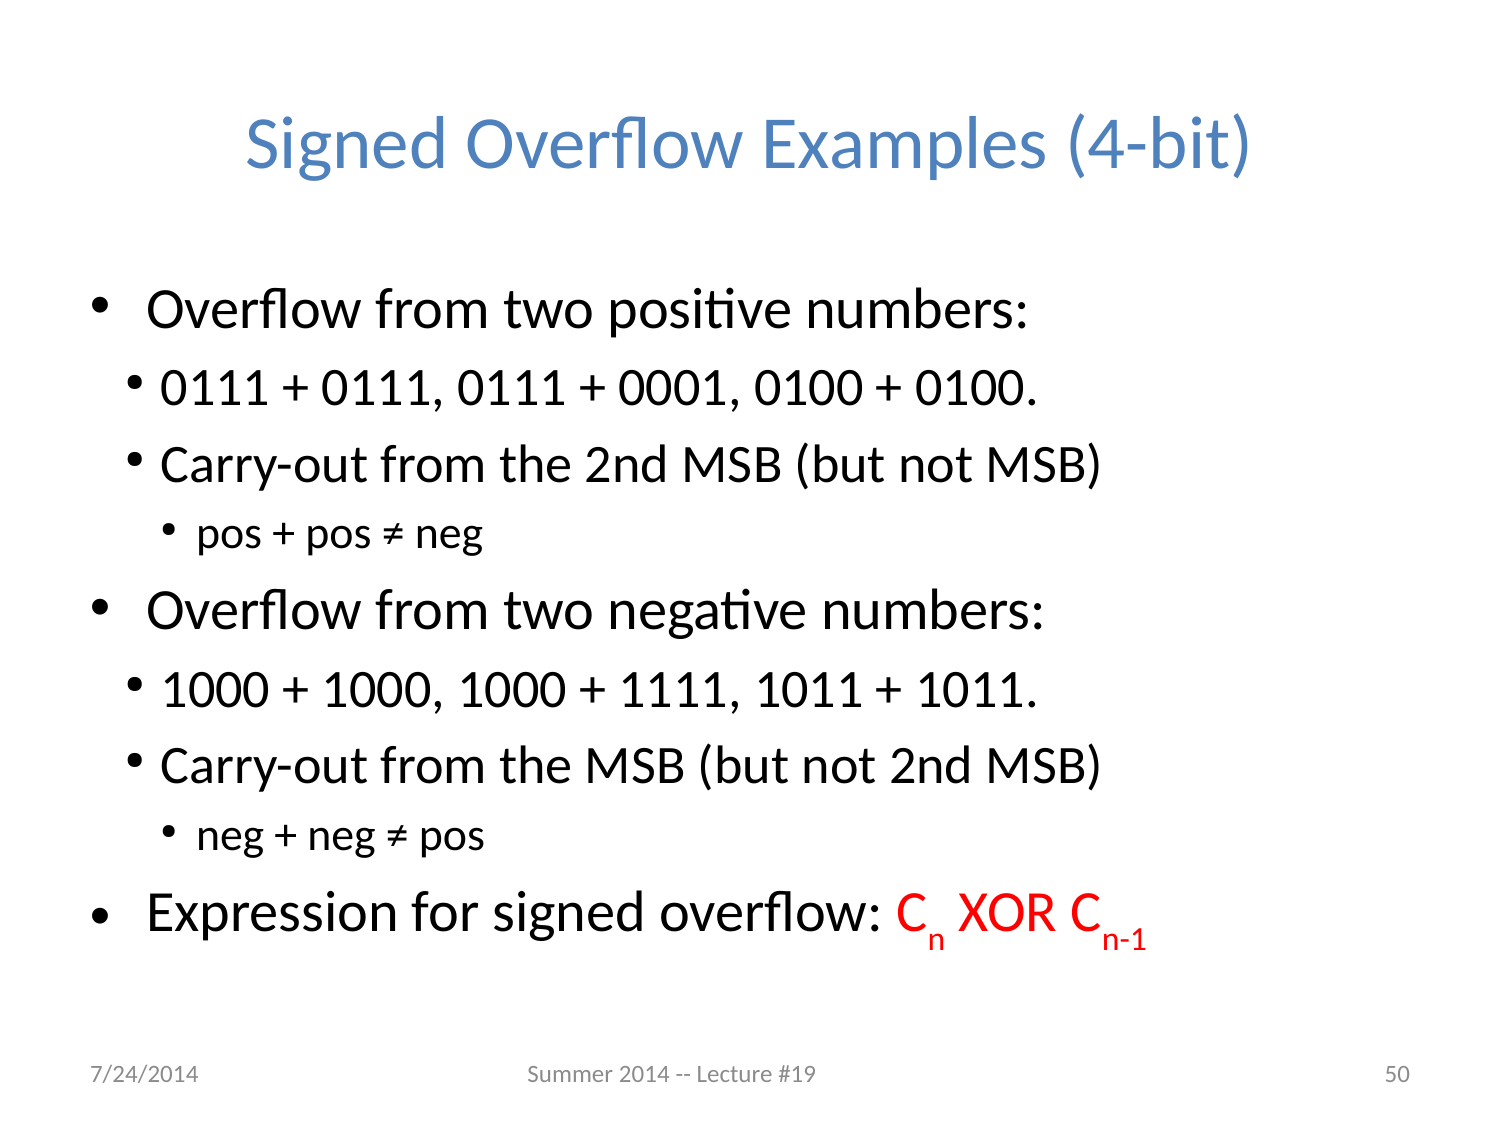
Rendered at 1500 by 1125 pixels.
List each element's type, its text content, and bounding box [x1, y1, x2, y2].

title Signed Overflow Examples (4-bit) [75, 45, 1425, 233]
text_box Overflow from two positive numbers: 0111 + 0111, 0111 + 0001, 0100 + 0100. Carry-out from the 2nd MSB (but not MSB) pos + pos ≠ neg Overflow from two negative numbers: 1000 + 1000, 1000 + 1111, 1011 + 1011. Carry-out from the MSB (but not 2nd MSB) neg + neg ≠ pos Expression for signed overflow: Cn XOR Cn-1 [74, 262, 1425, 1073]
slide_number 7/24/2014 [75, 1073, 425, 1103]
footer Summer 2014 -- Lecture #19 [512, 1073, 988, 1103]
slide_number <number> [1074, 1073, 1425, 1103]
